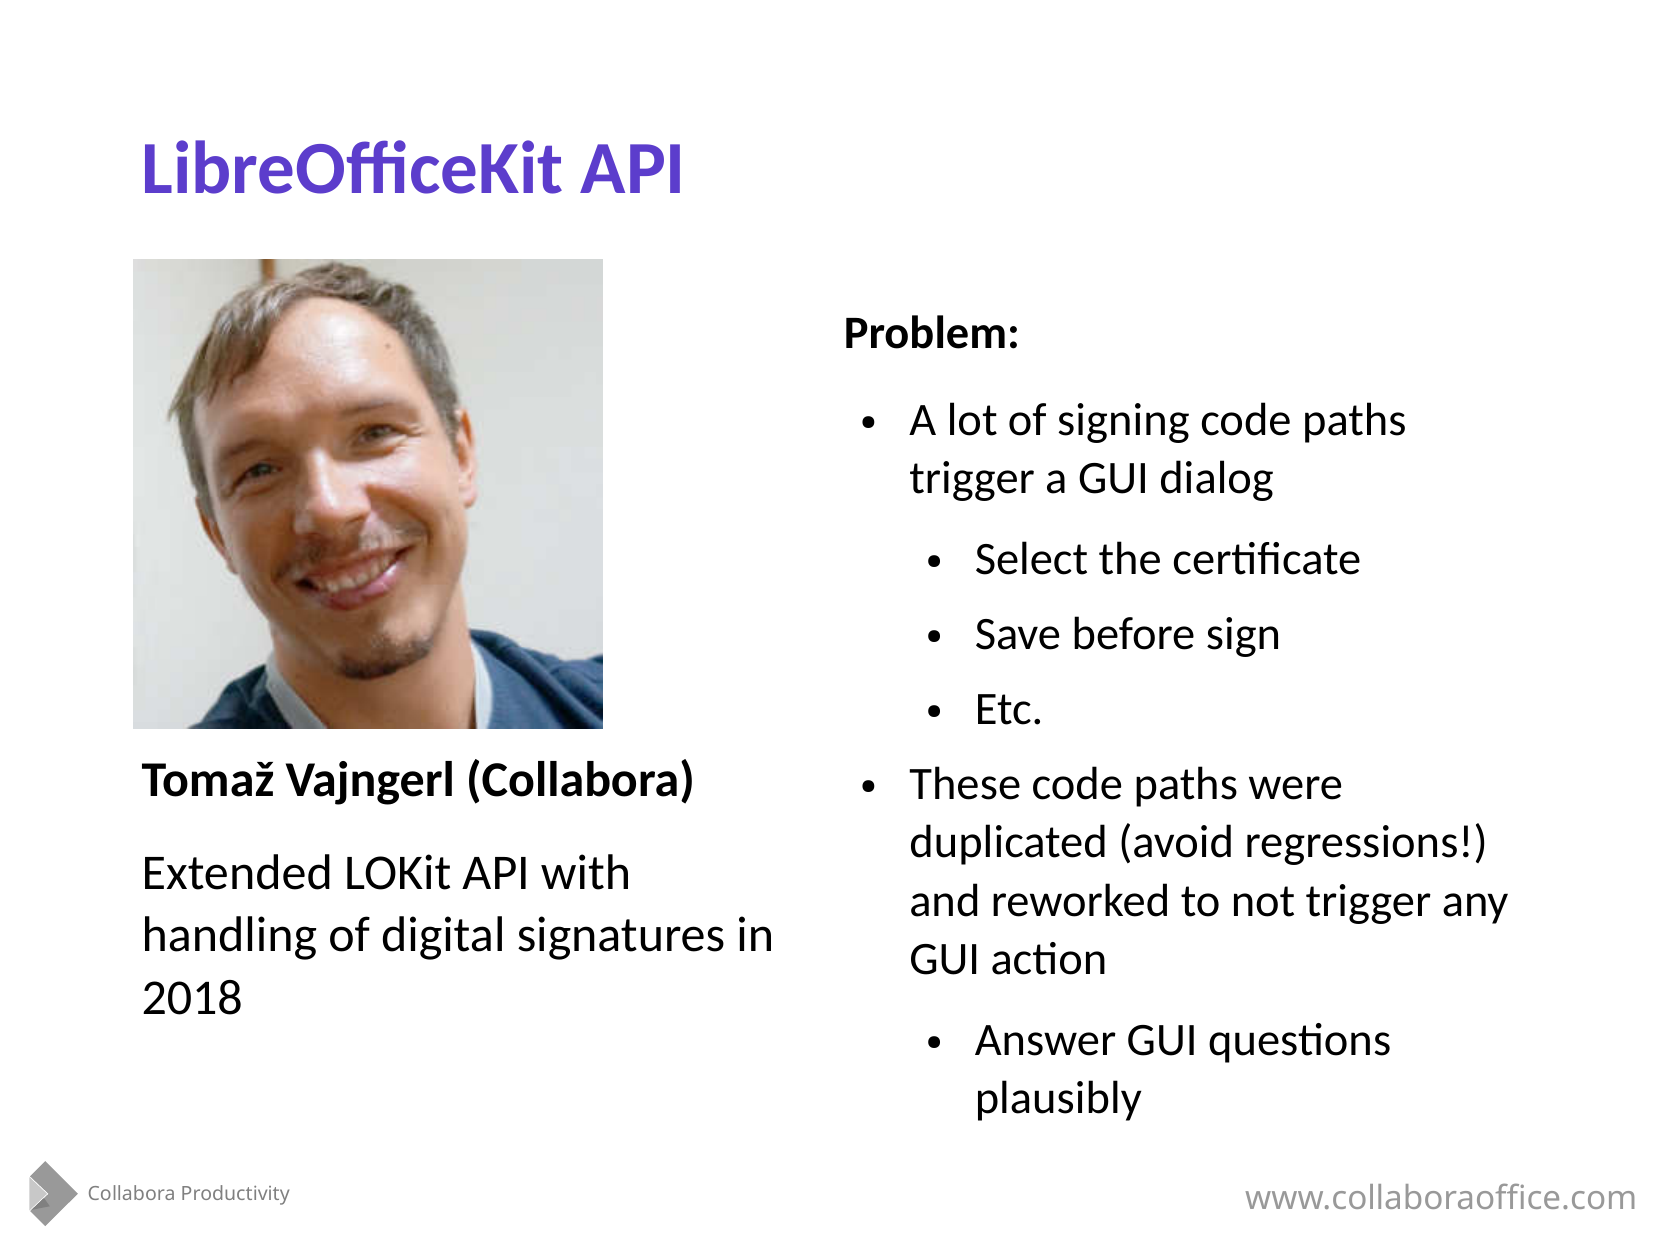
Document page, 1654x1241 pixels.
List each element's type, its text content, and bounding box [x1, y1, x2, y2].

title LibreOfficeKit API [141, 37, 1571, 213]
list Tomaž Vajngerl (Collabora) Extended LOKit API with handling of digital signatures in 2018 [141, 302, 811, 1130]
picture [133, 259, 603, 729]
list Problem: A lot of signing code paths trigger a GUI dialog Select the certificate Save before sign Etc. These code paths were duplicated (avoid regressions!) and reworked to not trigger any GUI action Answer GUI questions plausibly [843, 302, 1513, 1130]
